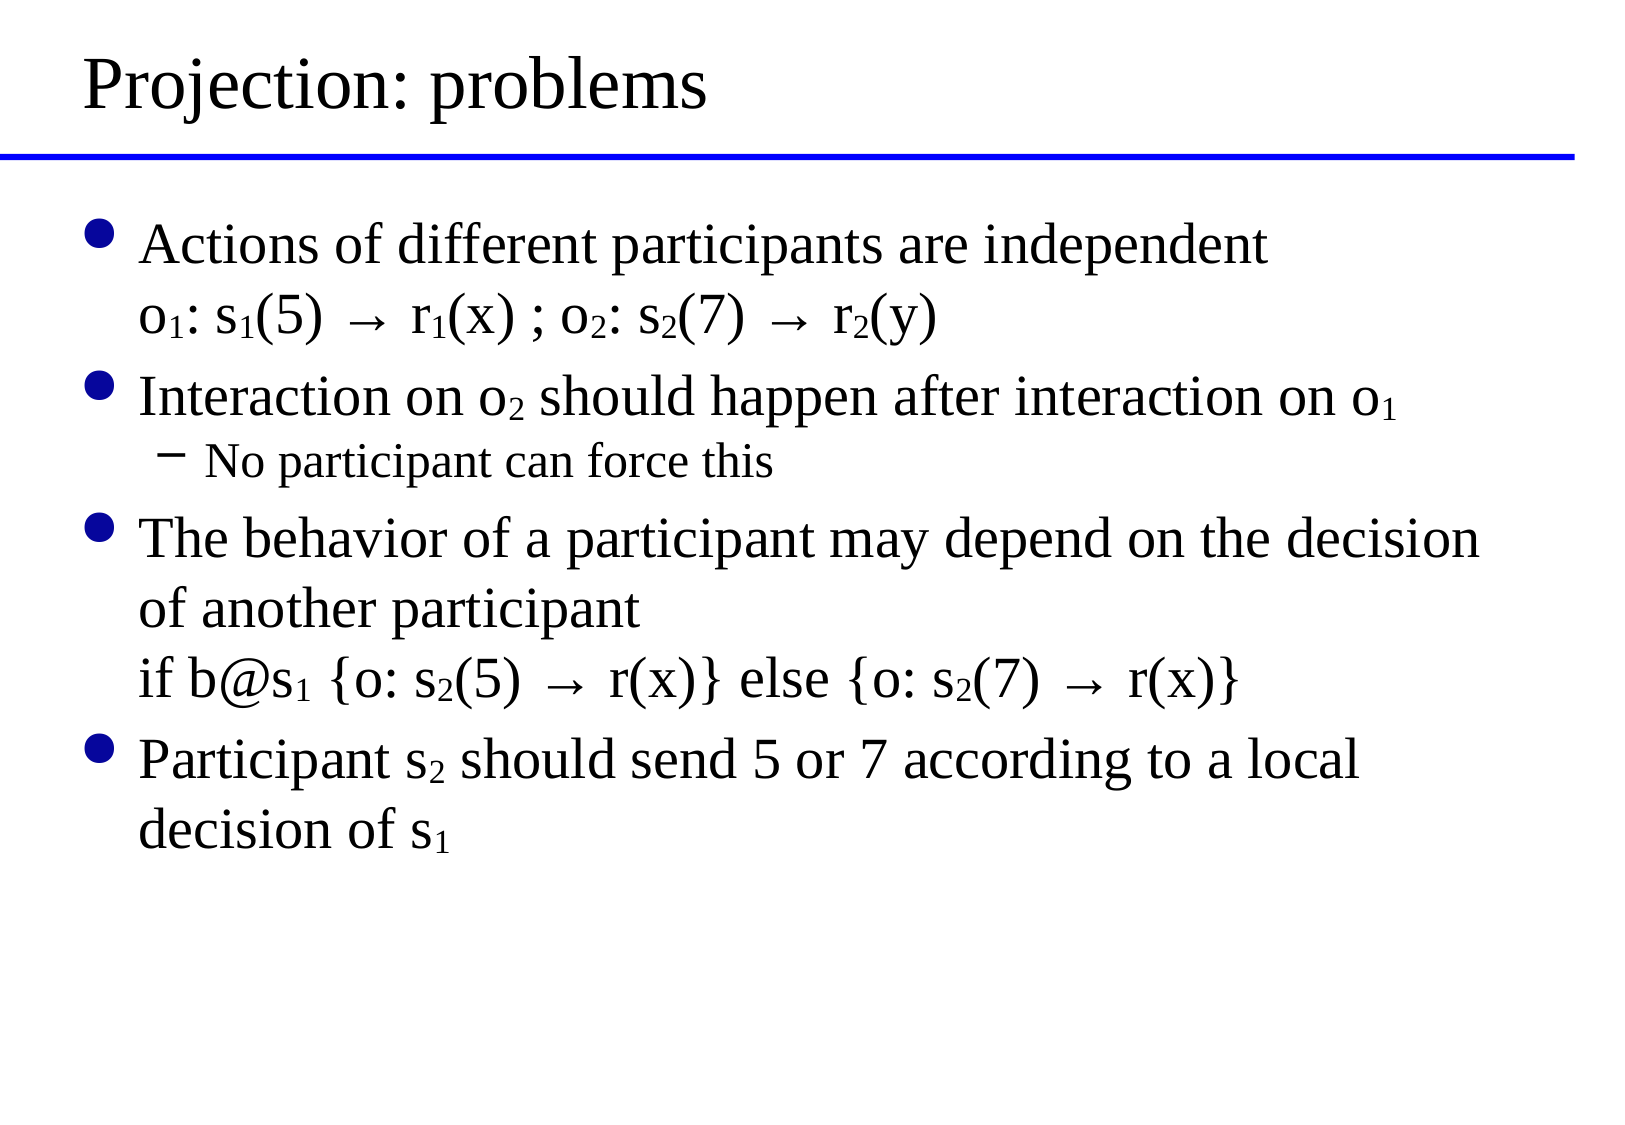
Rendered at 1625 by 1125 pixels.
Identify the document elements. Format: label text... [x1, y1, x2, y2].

list Actions of different participants are independent o1: s1(5) → r1(x) ; o2: s2(7) → r2(y) Interaction on o2 should happen after interaction on o1 No participant can force this The behavior of a participant may depend on the decision of another participant if b@s1 {o: s2(5) → r(x)} else {o: s2(7) → r(x)} Participant s2 should send 5 or 7 according to a local decision of s1 [67, 198, 1546, 1061]
title Projection: problems [67, 27, 1544, 131]
